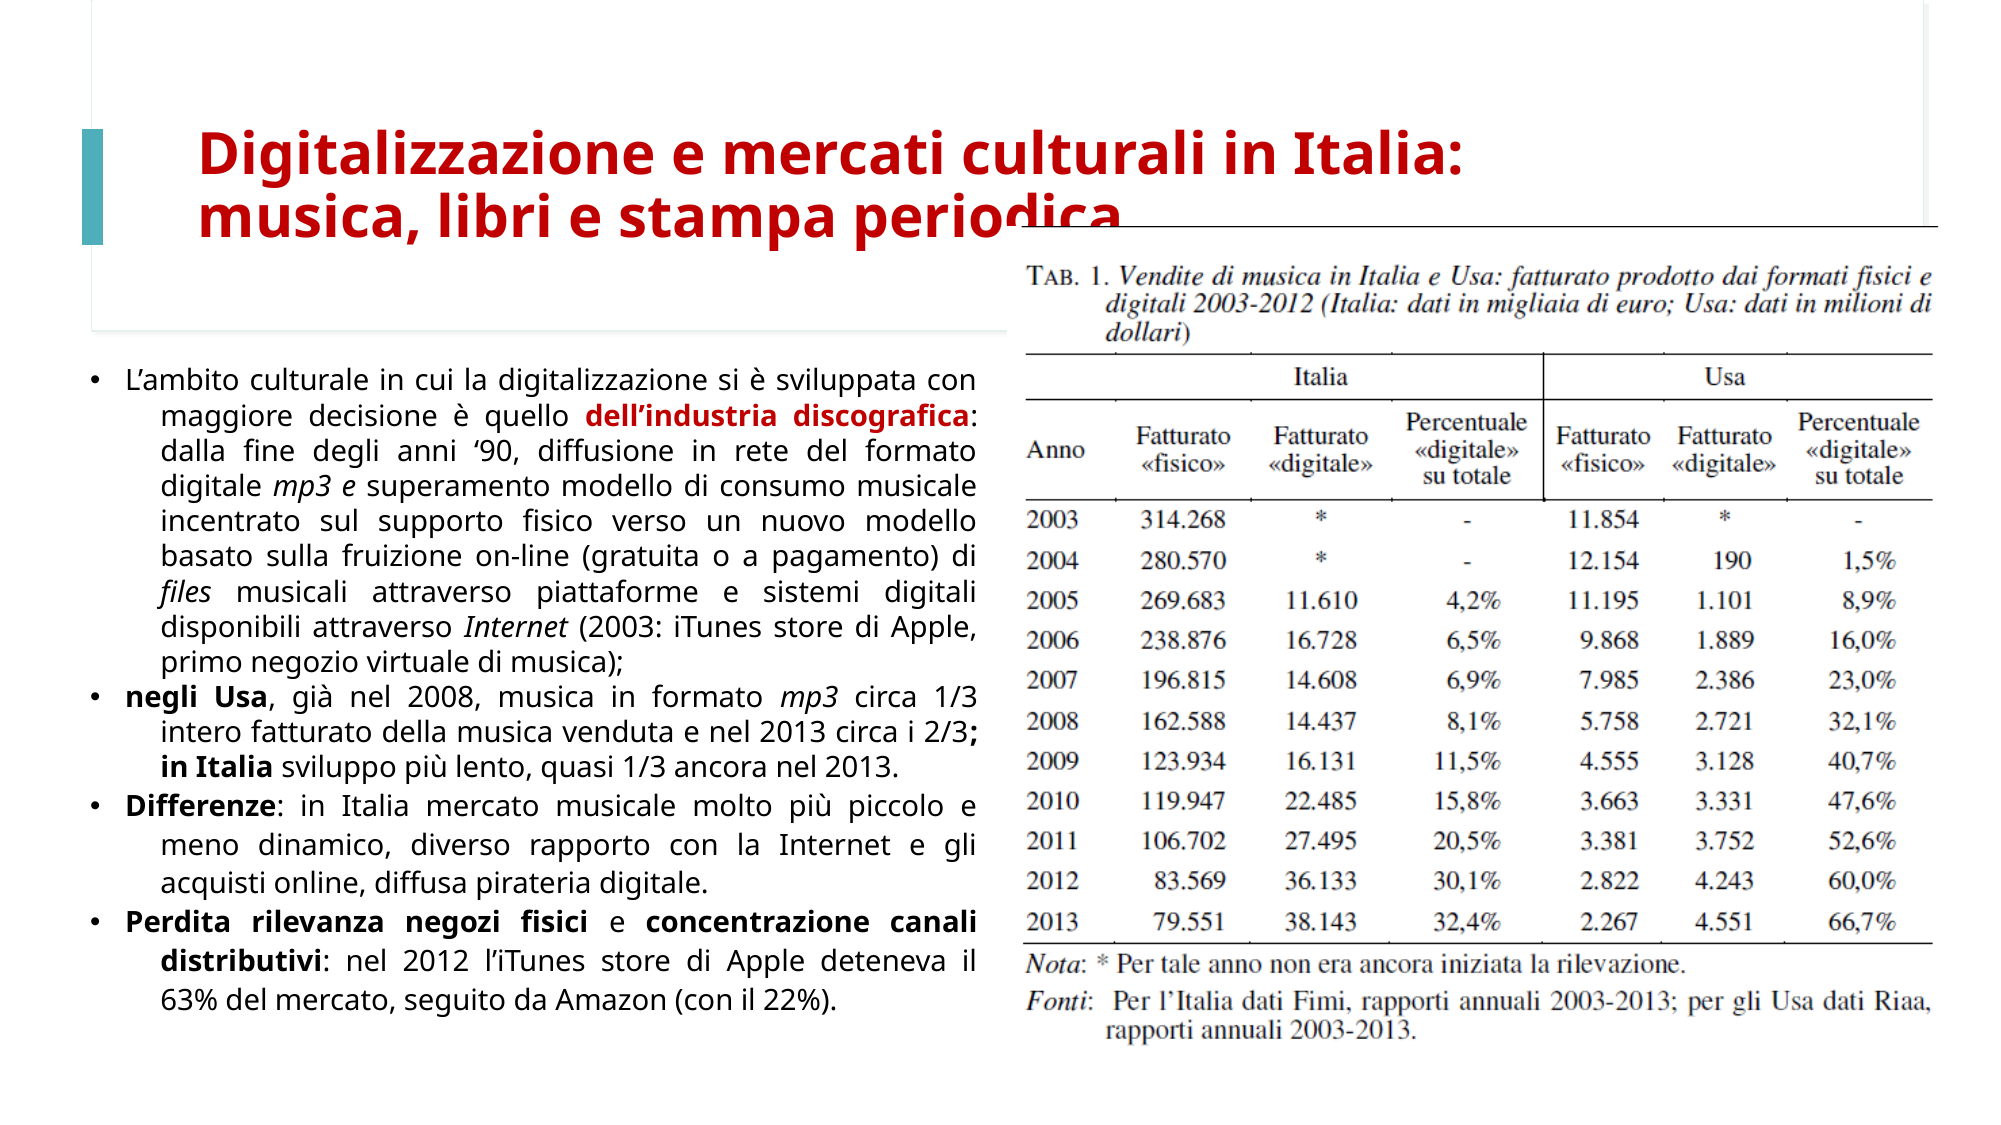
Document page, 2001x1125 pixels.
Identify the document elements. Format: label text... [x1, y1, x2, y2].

list L’ambito culturale in cui la digitalizzazione si è sviluppata con maggiore decisione è quello dell’industria discografica: dalla fine degli anni ‘90, diffusione in rete del formato digitale mp3 e superamento modello di consumo musicale incentrato sul supporto fisico verso un nuovo modello basato sulla fruizione on-line (gratuita o a pagamento) di files musicali attraverso piattaforme e sistemi digitali disponibili attraverso Internet (2003: iTunes store di Apple, primo negozio virtuale di musica); negli Usa, già nel 2008, musica in formato mp3 circa 1/3 intero fatturato della musica venduta e nel 2013 circa i 2/3; in Italia sviluppo più lento, quasi 1/3 ancora nel 2013. Differenze: in Italia mercato musicale molto più piccolo e meno dinamico, diverso rapporto con la Internet e gli acquisti online, diffusa pirateria digitale. Perdita rilevanza negozi fisici e concentrazione canali distributivi: nel 2012 l’iTunes store di Apple deteneva il 63% del mercato, seguito da Amazon (con il 22%). [75, 353, 994, 1036]
picture [1007, 226, 1945, 1061]
title Digitalizzazione e mercati culturali in Italia: musica, libri e stampa periodica [183, 90, 1852, 284]
